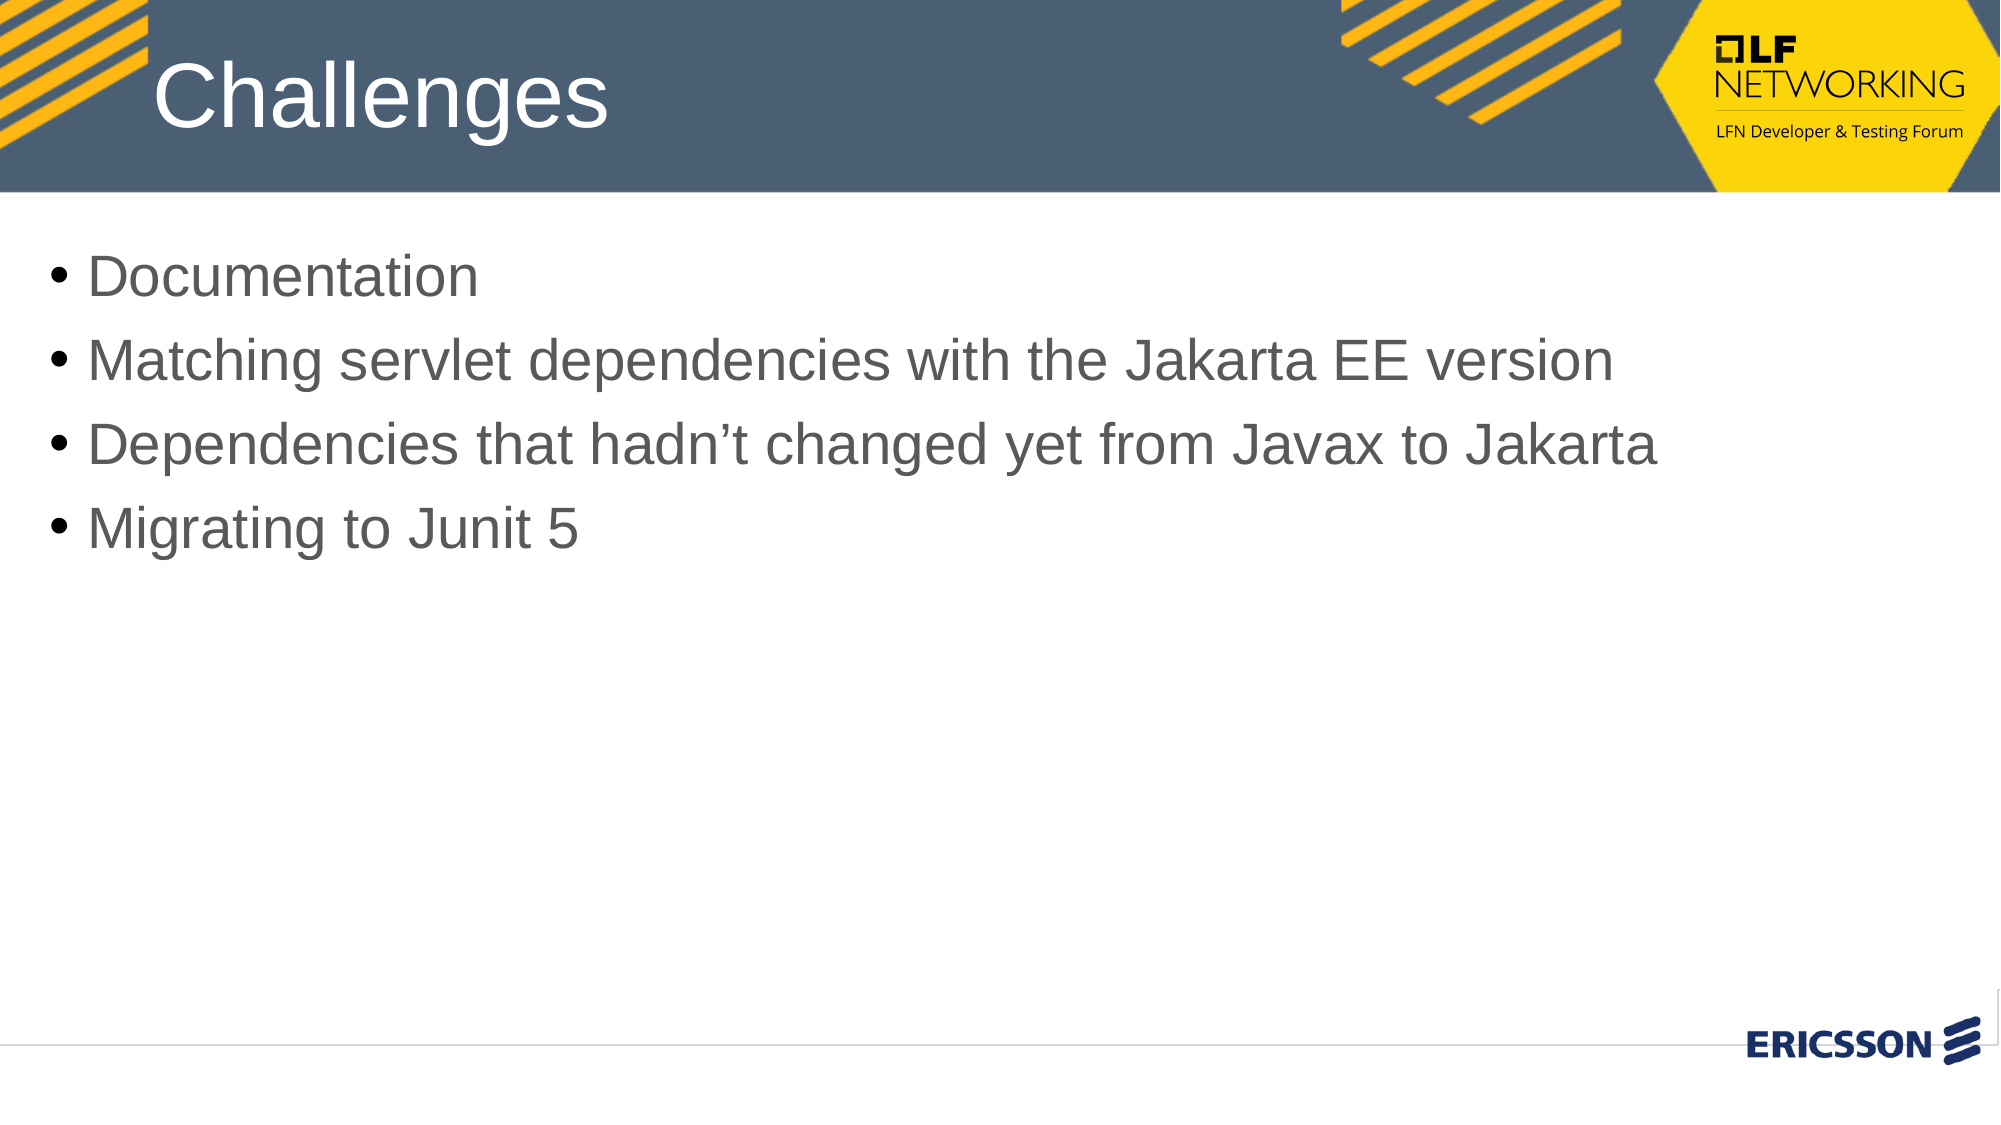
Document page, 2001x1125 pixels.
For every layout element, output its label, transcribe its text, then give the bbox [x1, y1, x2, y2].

title Challenges [137, 5, 1655, 191]
list Documentation Matching servlet dependencies with the Jakarta EE version Dependencies that hadn’t changed yet from Javax to Jakarta Migrating to Junit 5 [34, 238, 1954, 1014]
picture [0, 0, 2000, 1116]
